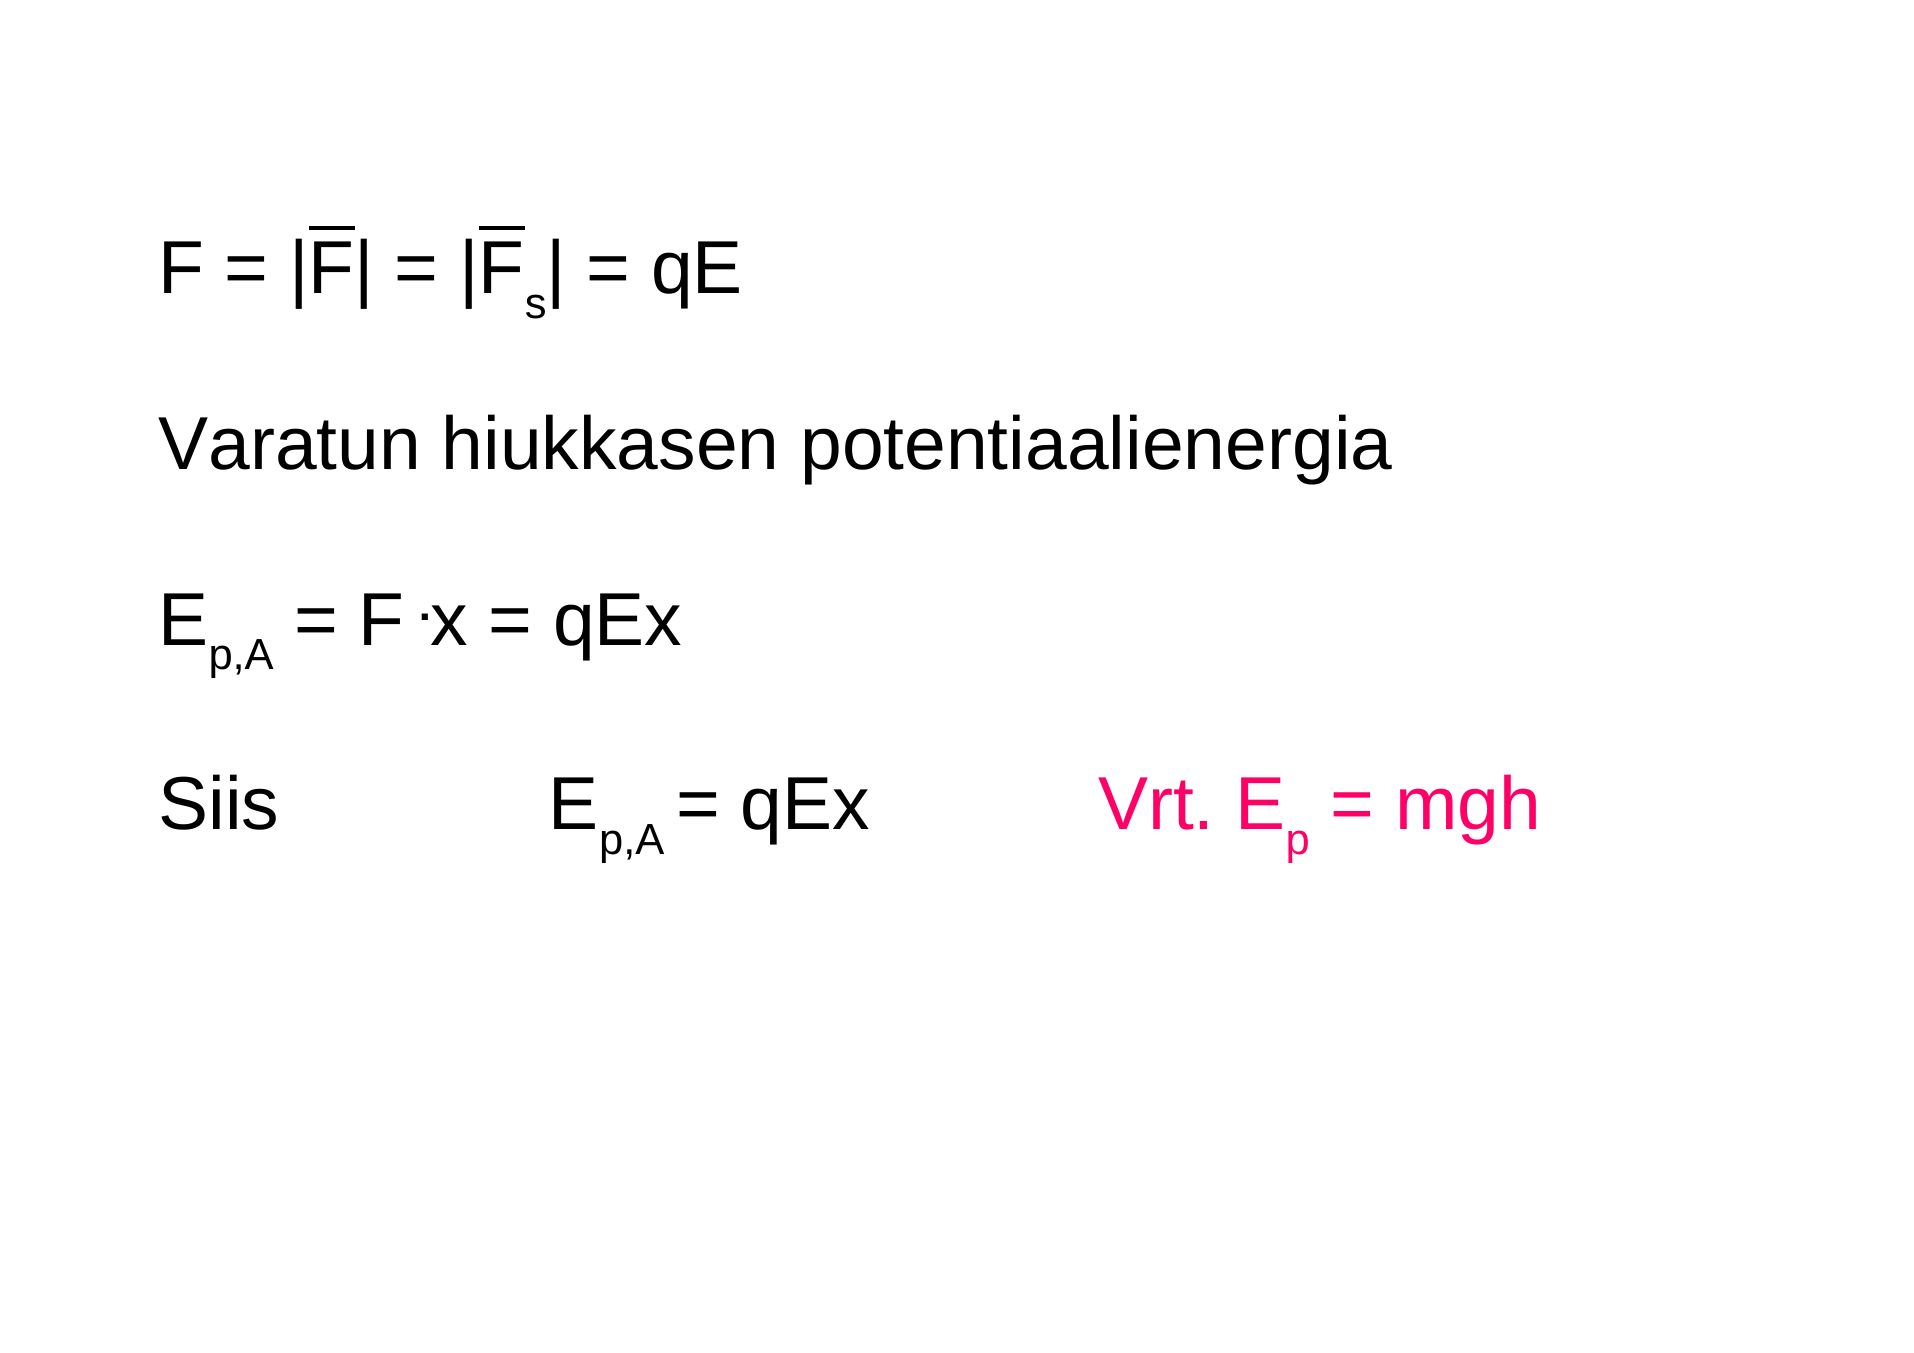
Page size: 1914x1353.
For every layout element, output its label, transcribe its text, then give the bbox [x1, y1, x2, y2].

text_box F = |F| = |Fs| = qE Varatun hiukkasen potentiaalienergia Ep,A = F .x = qEx Siis Ep,A = qEx Vrt. Ep = mgh [143, 205, 1914, 903]
